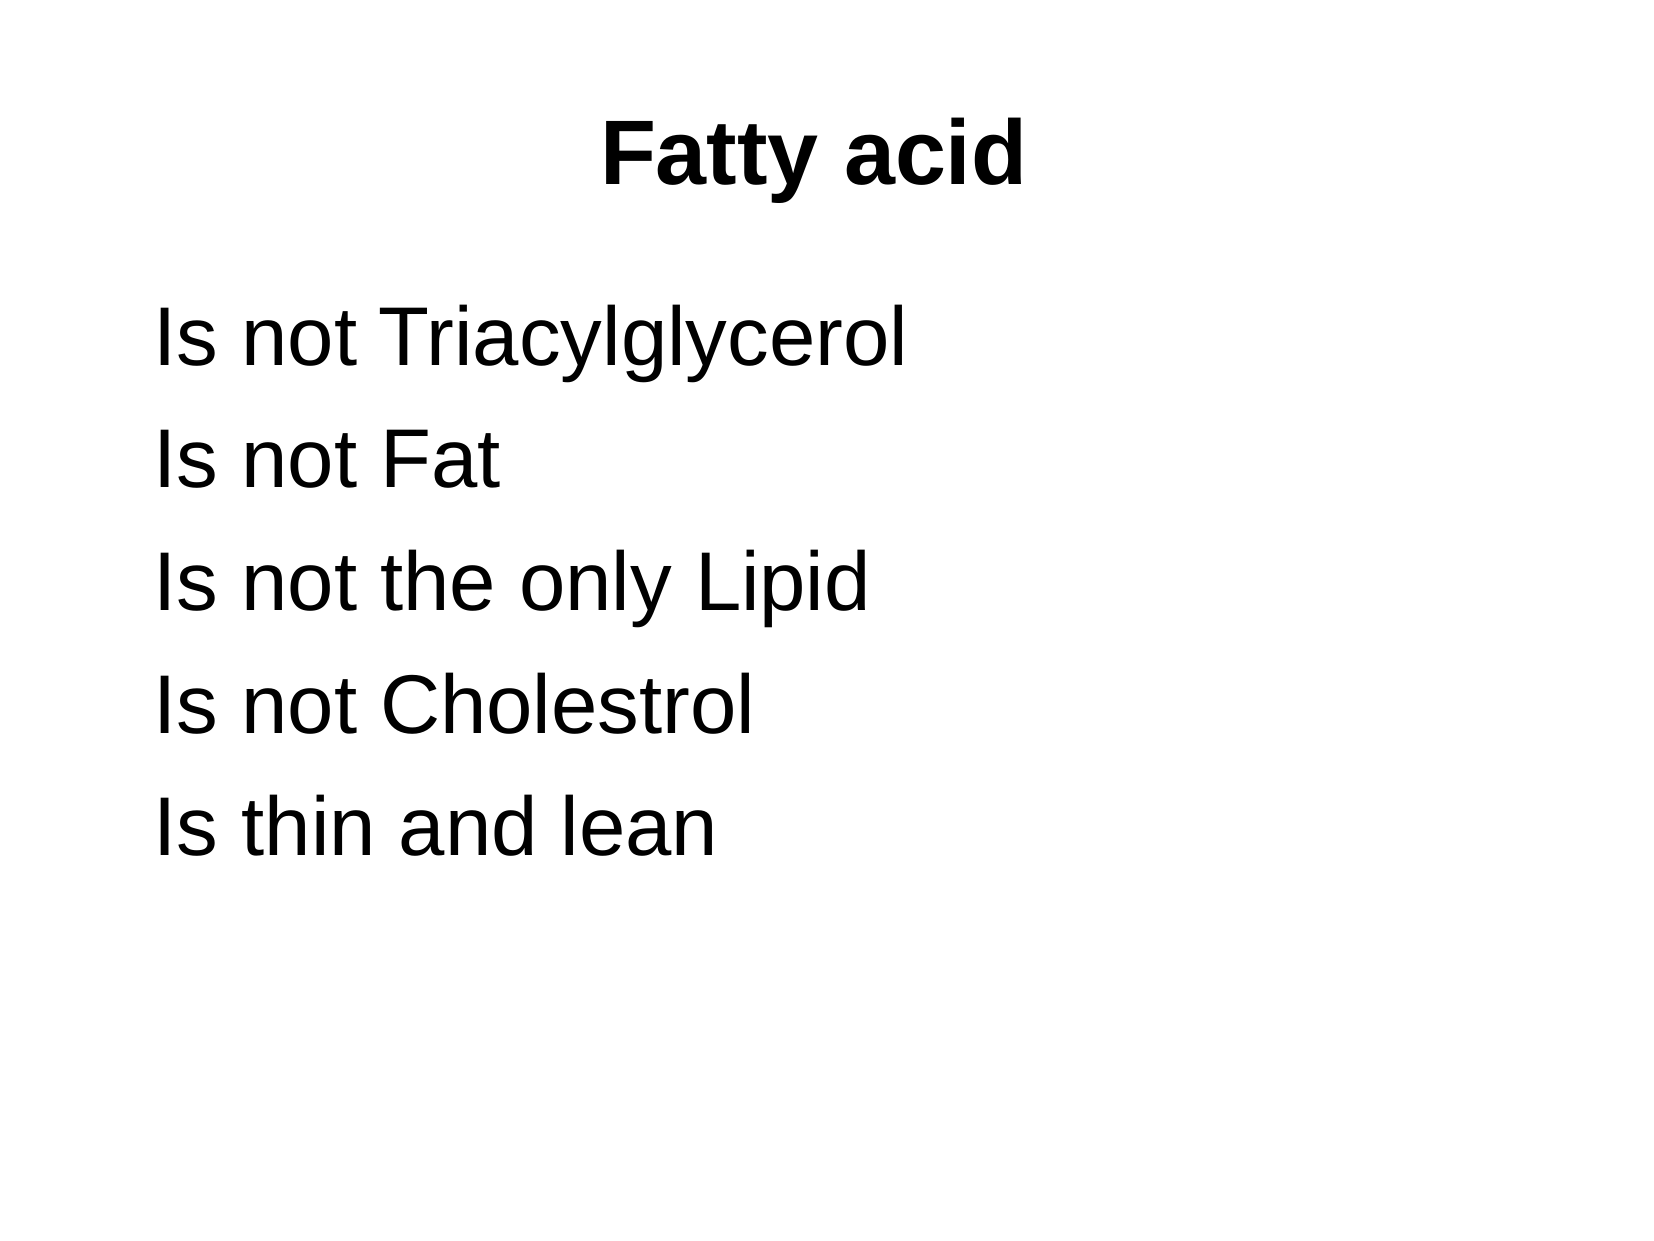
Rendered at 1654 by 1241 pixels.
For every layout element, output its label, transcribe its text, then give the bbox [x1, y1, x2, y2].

title Fatty acid [82, 49, 1571, 257]
list Is not Triacylglycerol Is not Fat Is not the only Lipid Is not Cholestrol Is thin and lean [82, 290, 1538, 1010]
